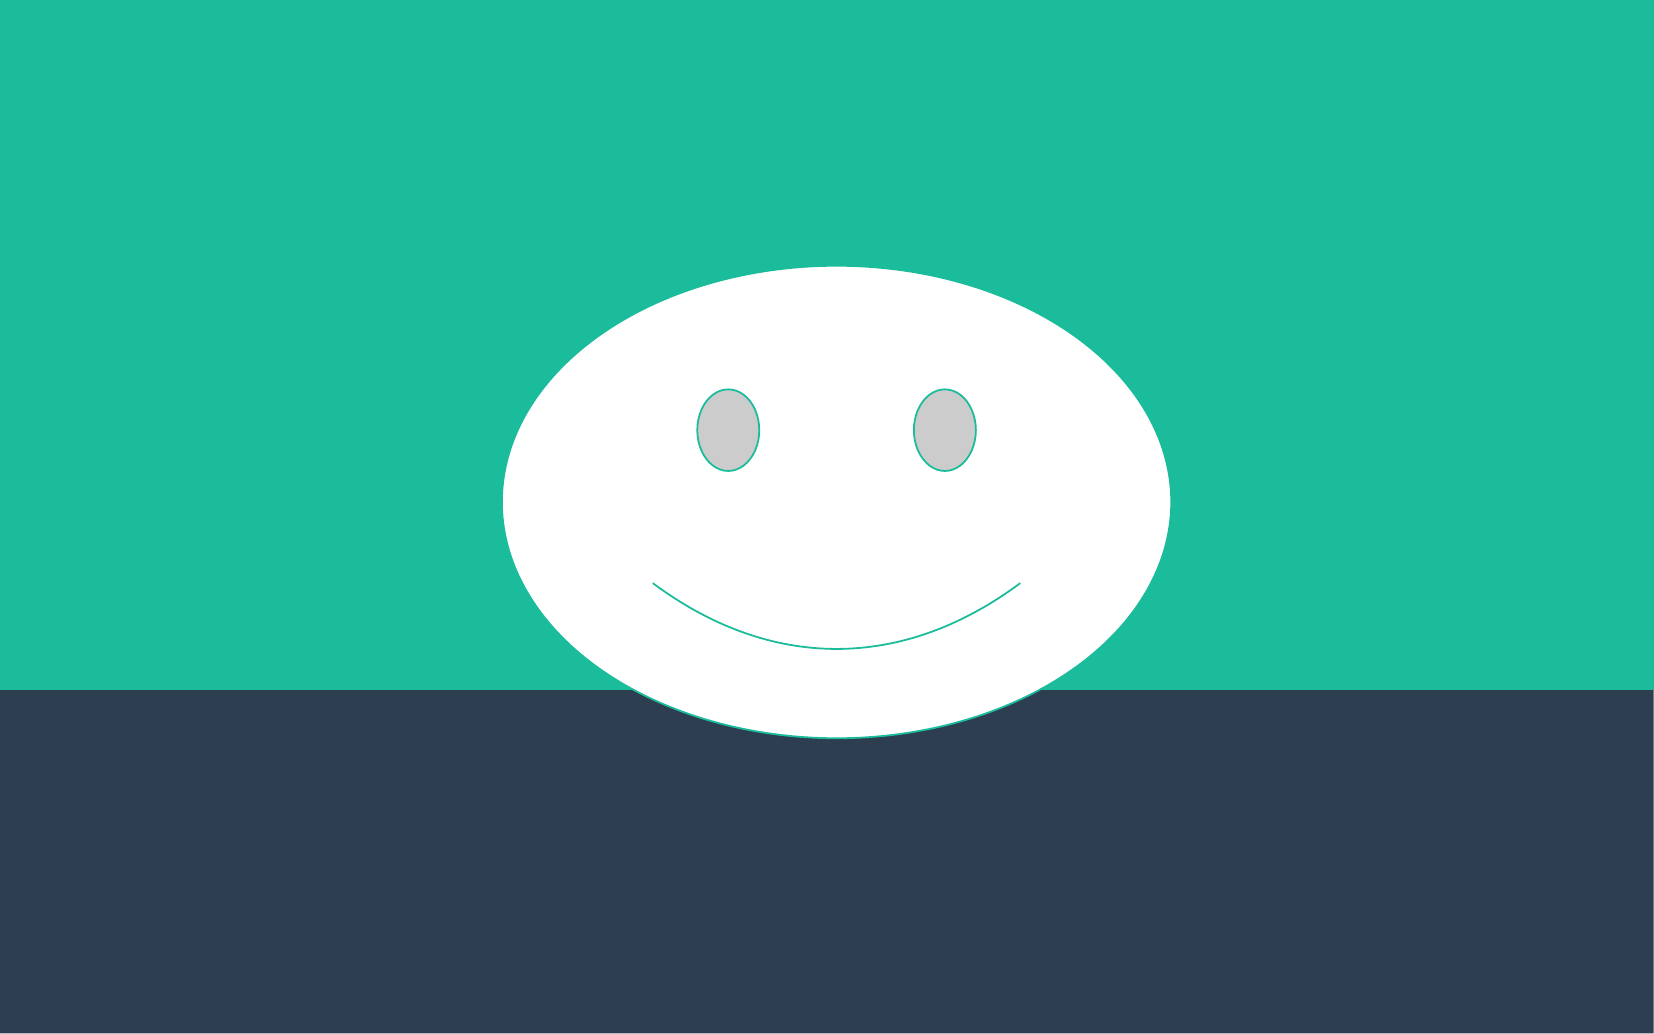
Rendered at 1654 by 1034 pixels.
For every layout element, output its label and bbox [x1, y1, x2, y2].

text_box [501, 265, 1172, 739]
